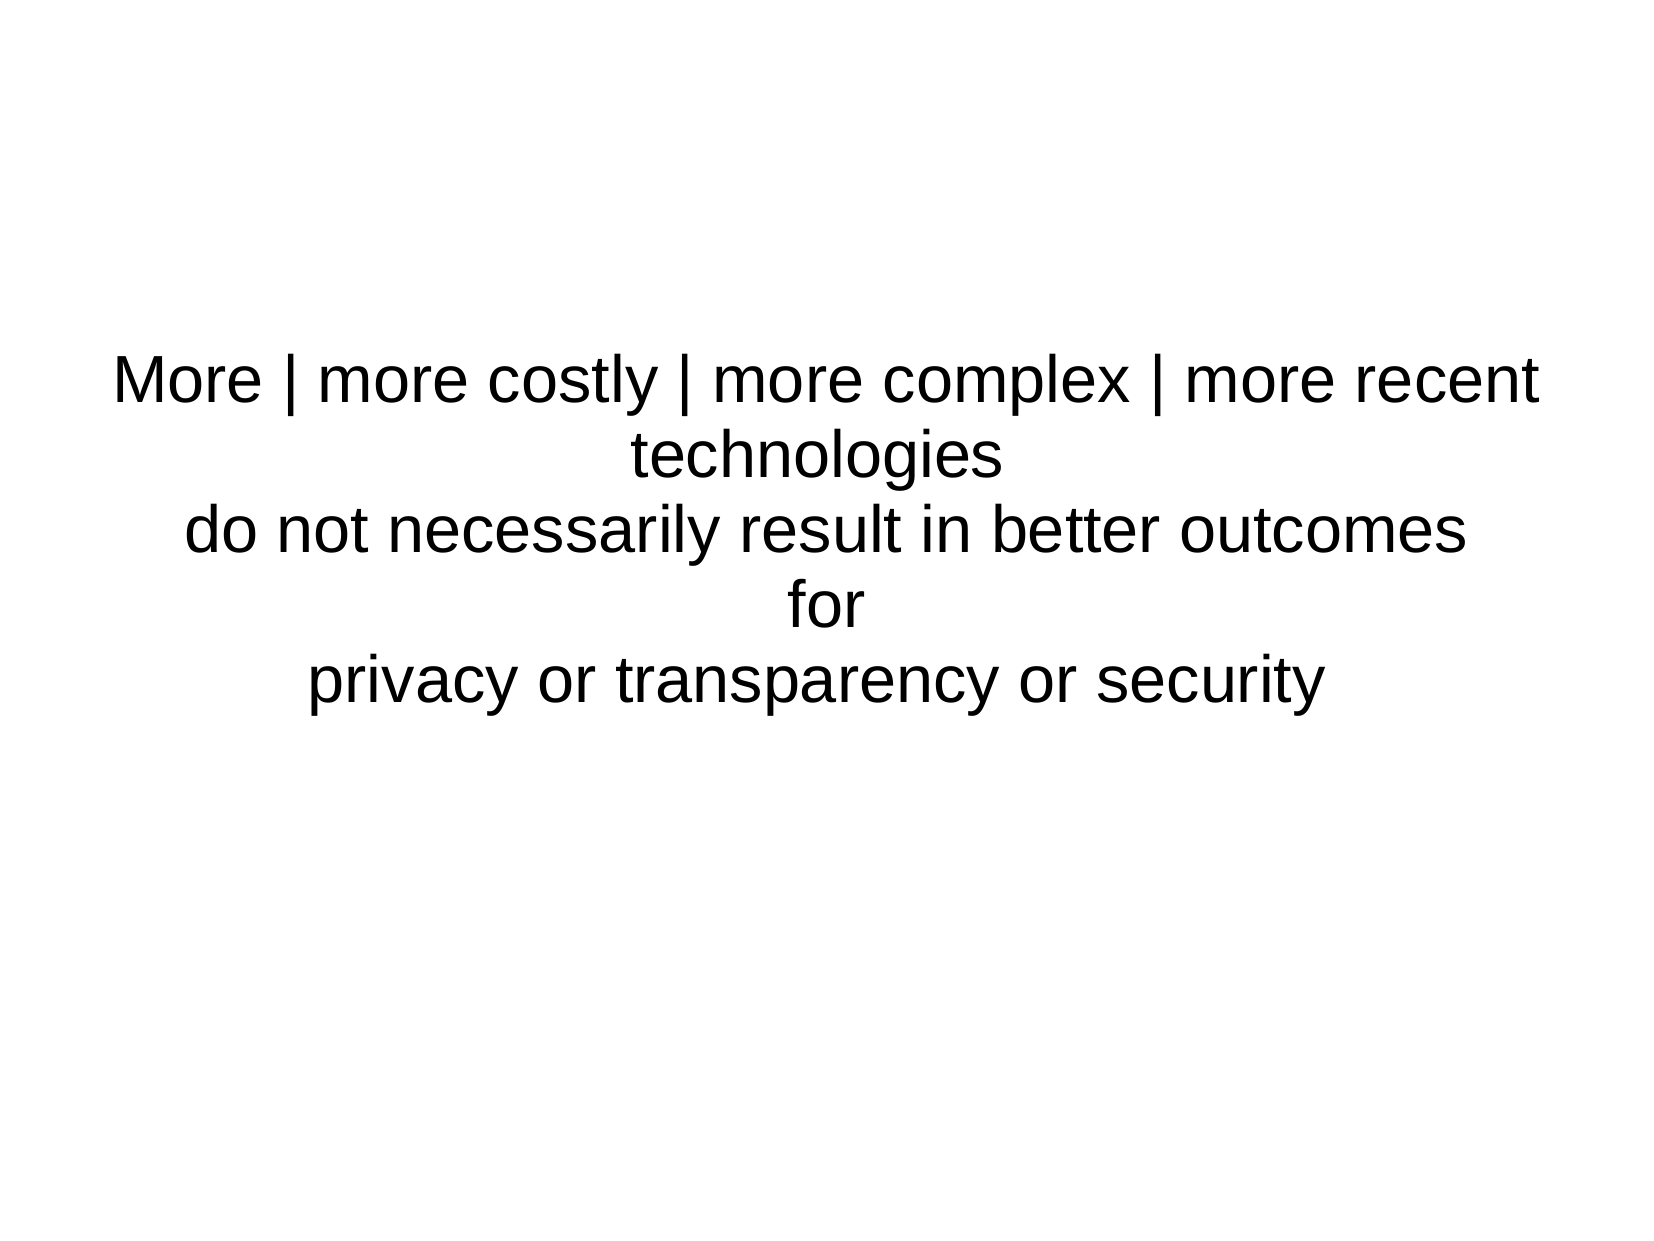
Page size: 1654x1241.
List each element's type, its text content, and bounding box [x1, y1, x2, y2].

subtitle More | more costly | more complex | more recent technologies do not necessarily result in better outcomes for privacy or transparency or security [82, 49, 1571, 1010]
